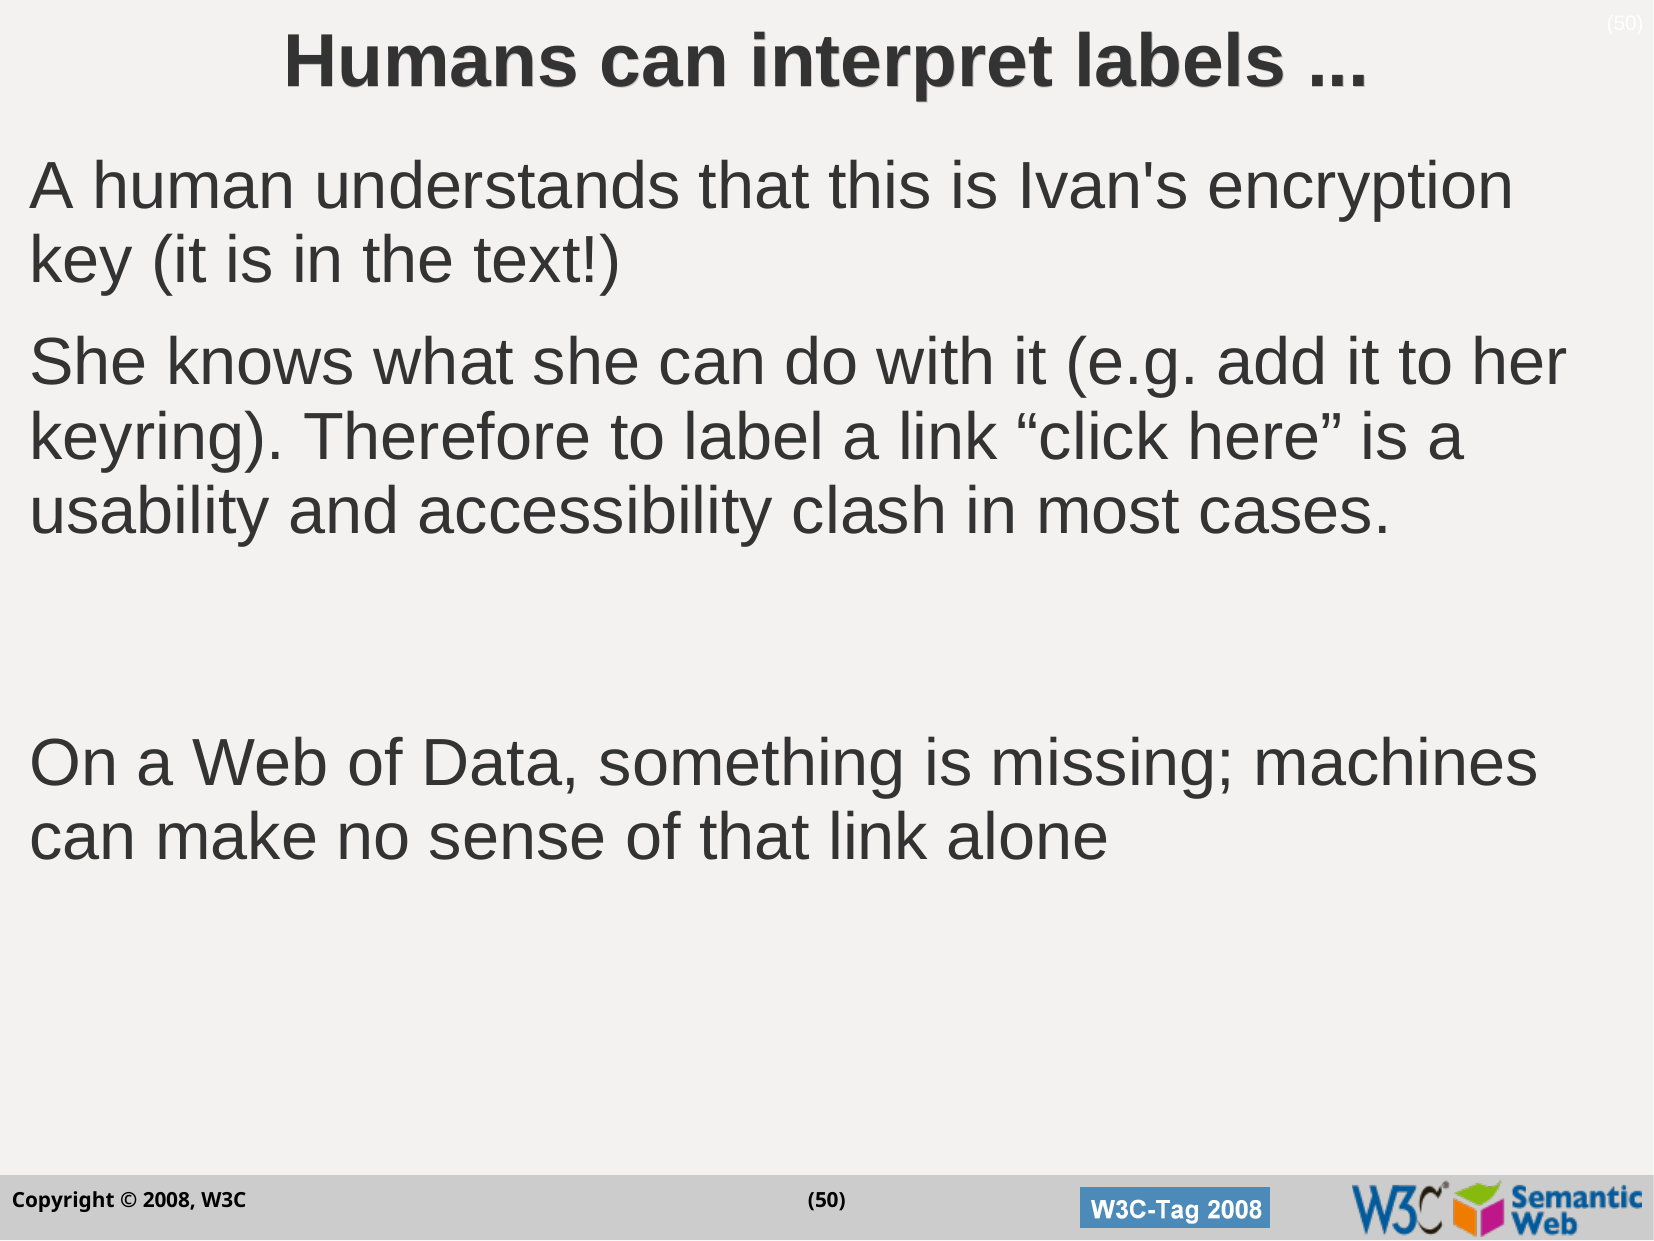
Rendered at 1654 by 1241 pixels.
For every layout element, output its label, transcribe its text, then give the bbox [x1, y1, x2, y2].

picture [1352, 1178, 1642, 1237]
list A human understands that this is Ivan's encryption key (it is in the text!) She knows what she can do with it (e.g. add it to her keyring). Therefore to label a link “click here” is a usability and accessibility clash in most cases. On a Web of Data, something is missing; machines can make no sense of that link alone [29, 147, 1624, 1134]
picture [1080, 1187, 1270, 1228]
title Humans can interpret labels ... [0, 0, 1654, 119]
